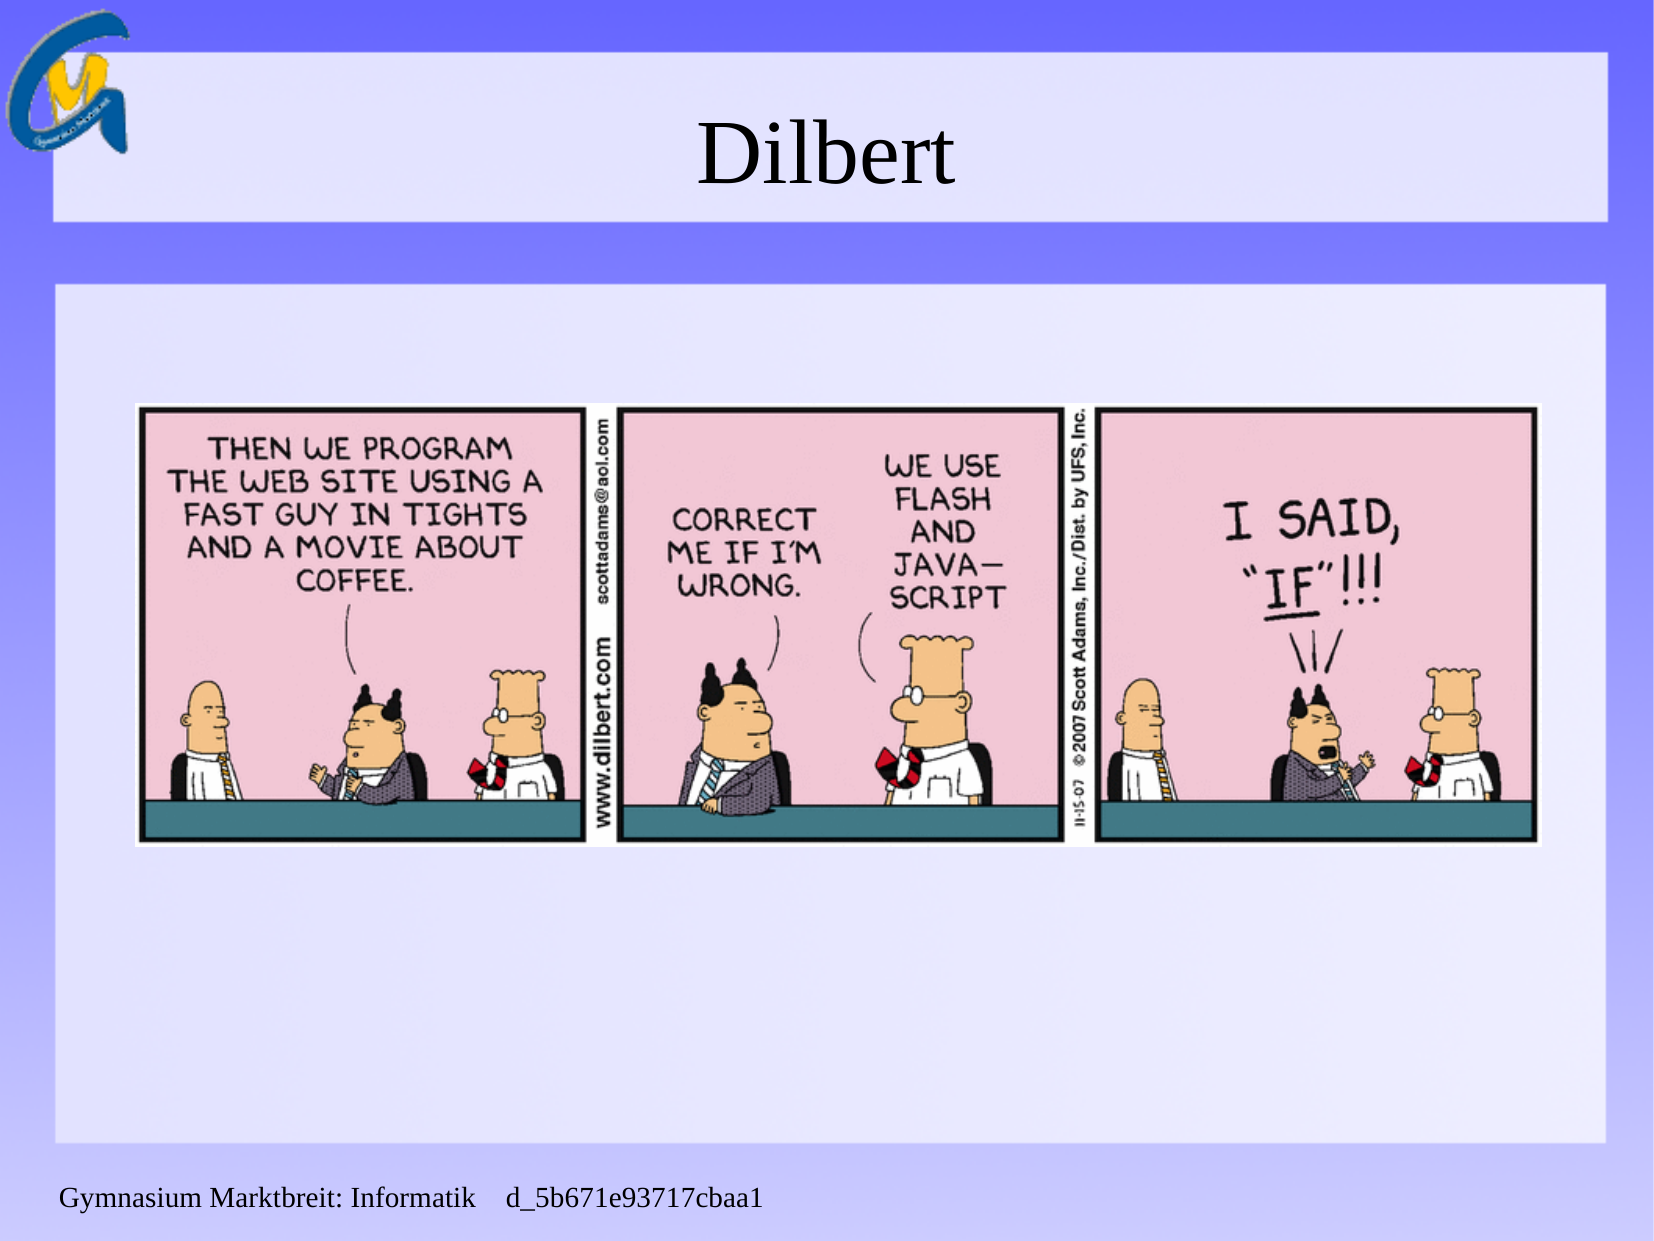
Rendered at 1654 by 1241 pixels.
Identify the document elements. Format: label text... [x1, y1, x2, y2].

title Dilbert [82, 49, 1571, 257]
picture [0, 0, 1654, 1241]
